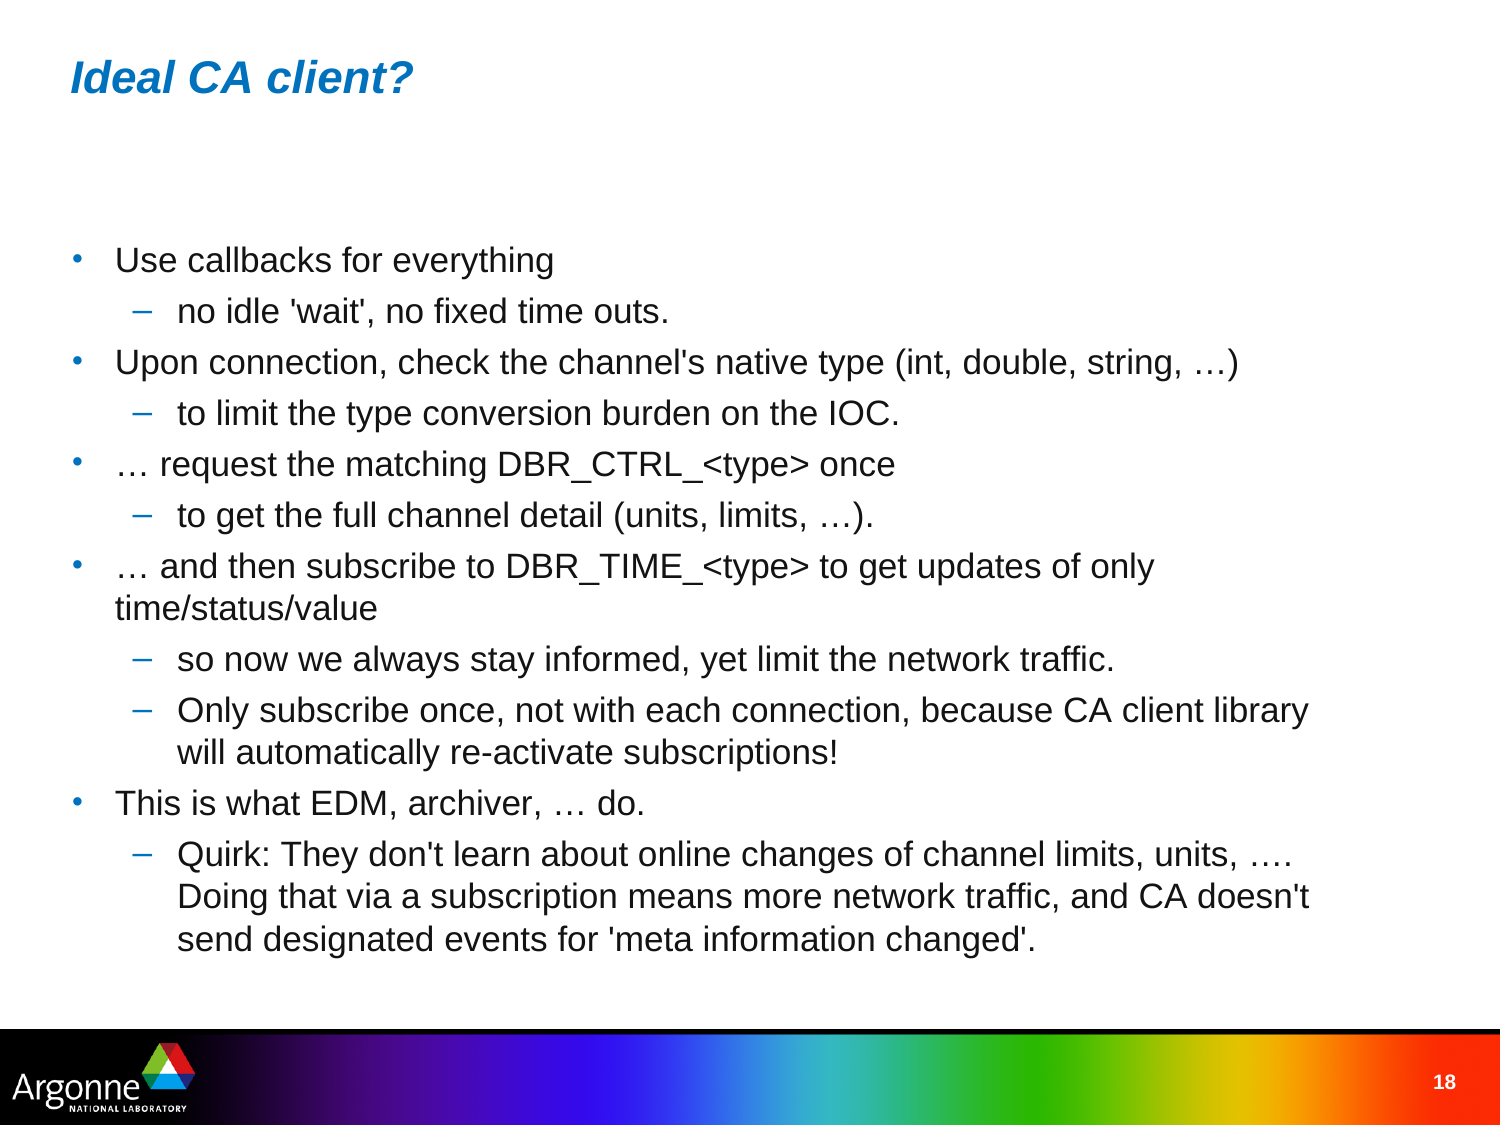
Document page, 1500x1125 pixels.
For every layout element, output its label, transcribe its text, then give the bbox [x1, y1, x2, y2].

picture [0, 1029, 1500, 1125]
title Ideal CA client? [55, 54, 1361, 120]
list Use callbacks for everything no idle 'wait', no fixed time outs. Upon connection, check the channel's native type (int, double, string, …) to limit the type conversion burden on the IOC. … request the matching DBR_CTRL_<type> once to get the full channel detail (units, limits, …). … and then subscribe to DBR_TIME_<type> to get updates of only time/status/value so now we always stay informed, yet limit the network traffic. Only subscribe once, not with each connection, because CA client library will automatically re-activate subscriptions! This is what EDM, archiver, … do. Quirk: They don't learn about online changes of channel limits, units, …. Doing that via a subscription means more network traffic, and CA doesn't send designated events for 'meta information changed'. [56, 229, 1359, 973]
